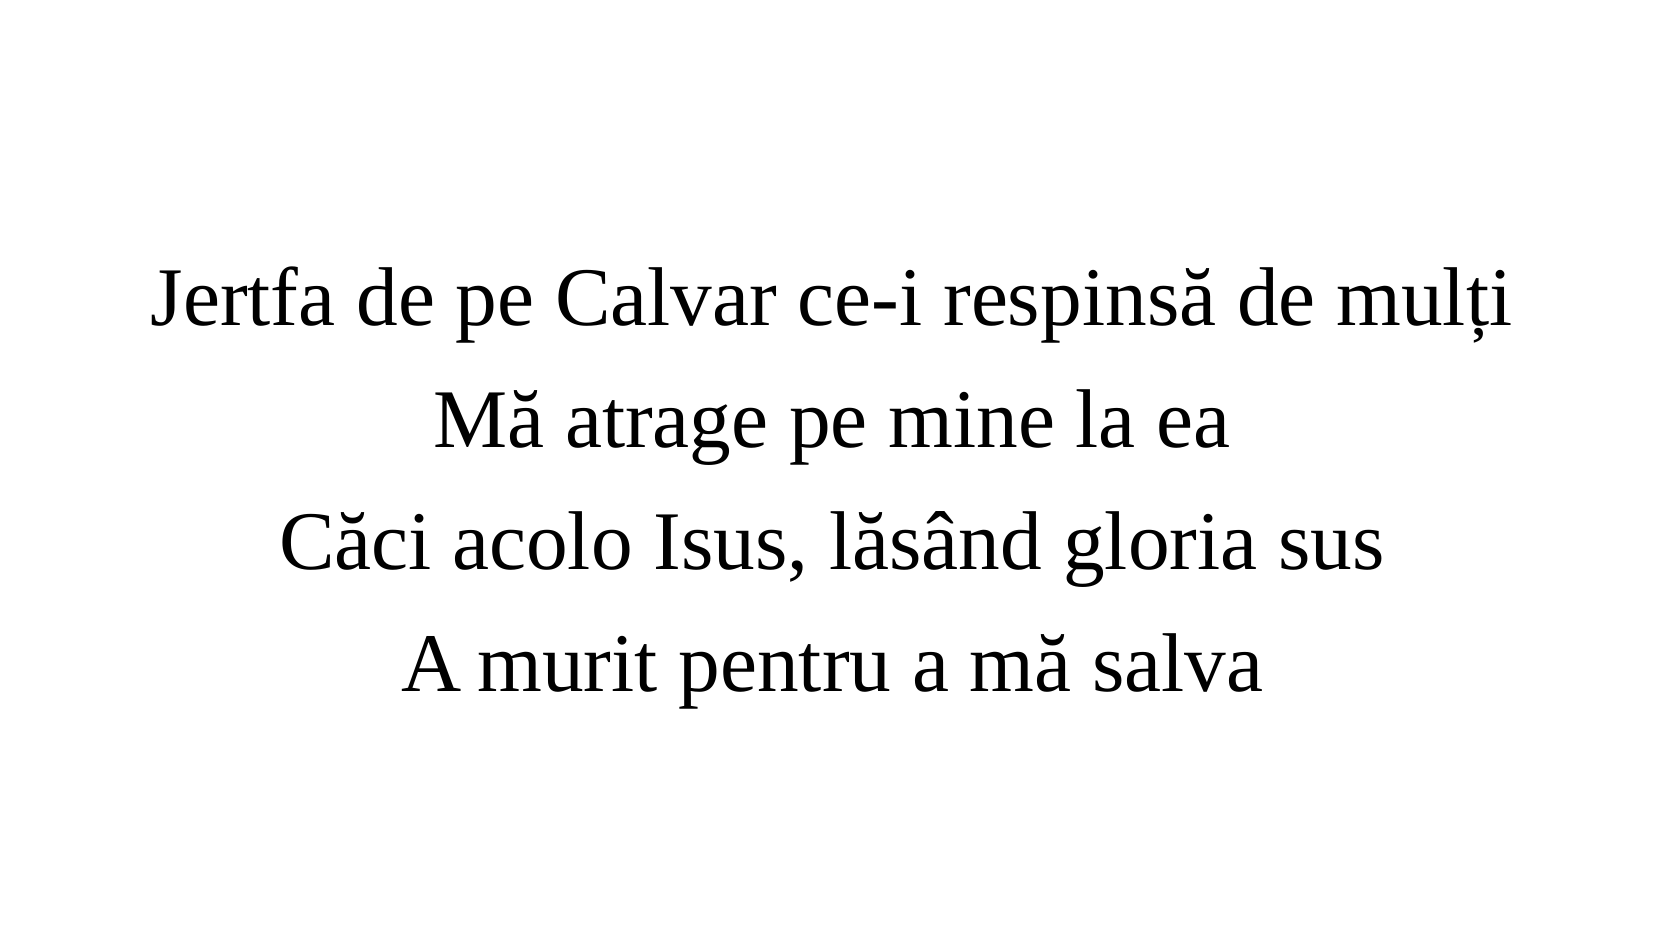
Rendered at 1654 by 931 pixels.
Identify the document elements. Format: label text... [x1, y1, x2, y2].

subtitle Jertfa de pe Calvar ce-i respinsă de mulți Mă atrage pe mine la ea Căci acolo Isus, lăsând gloria sus A murit pentru a mă salva [141, 238, 1524, 713]
